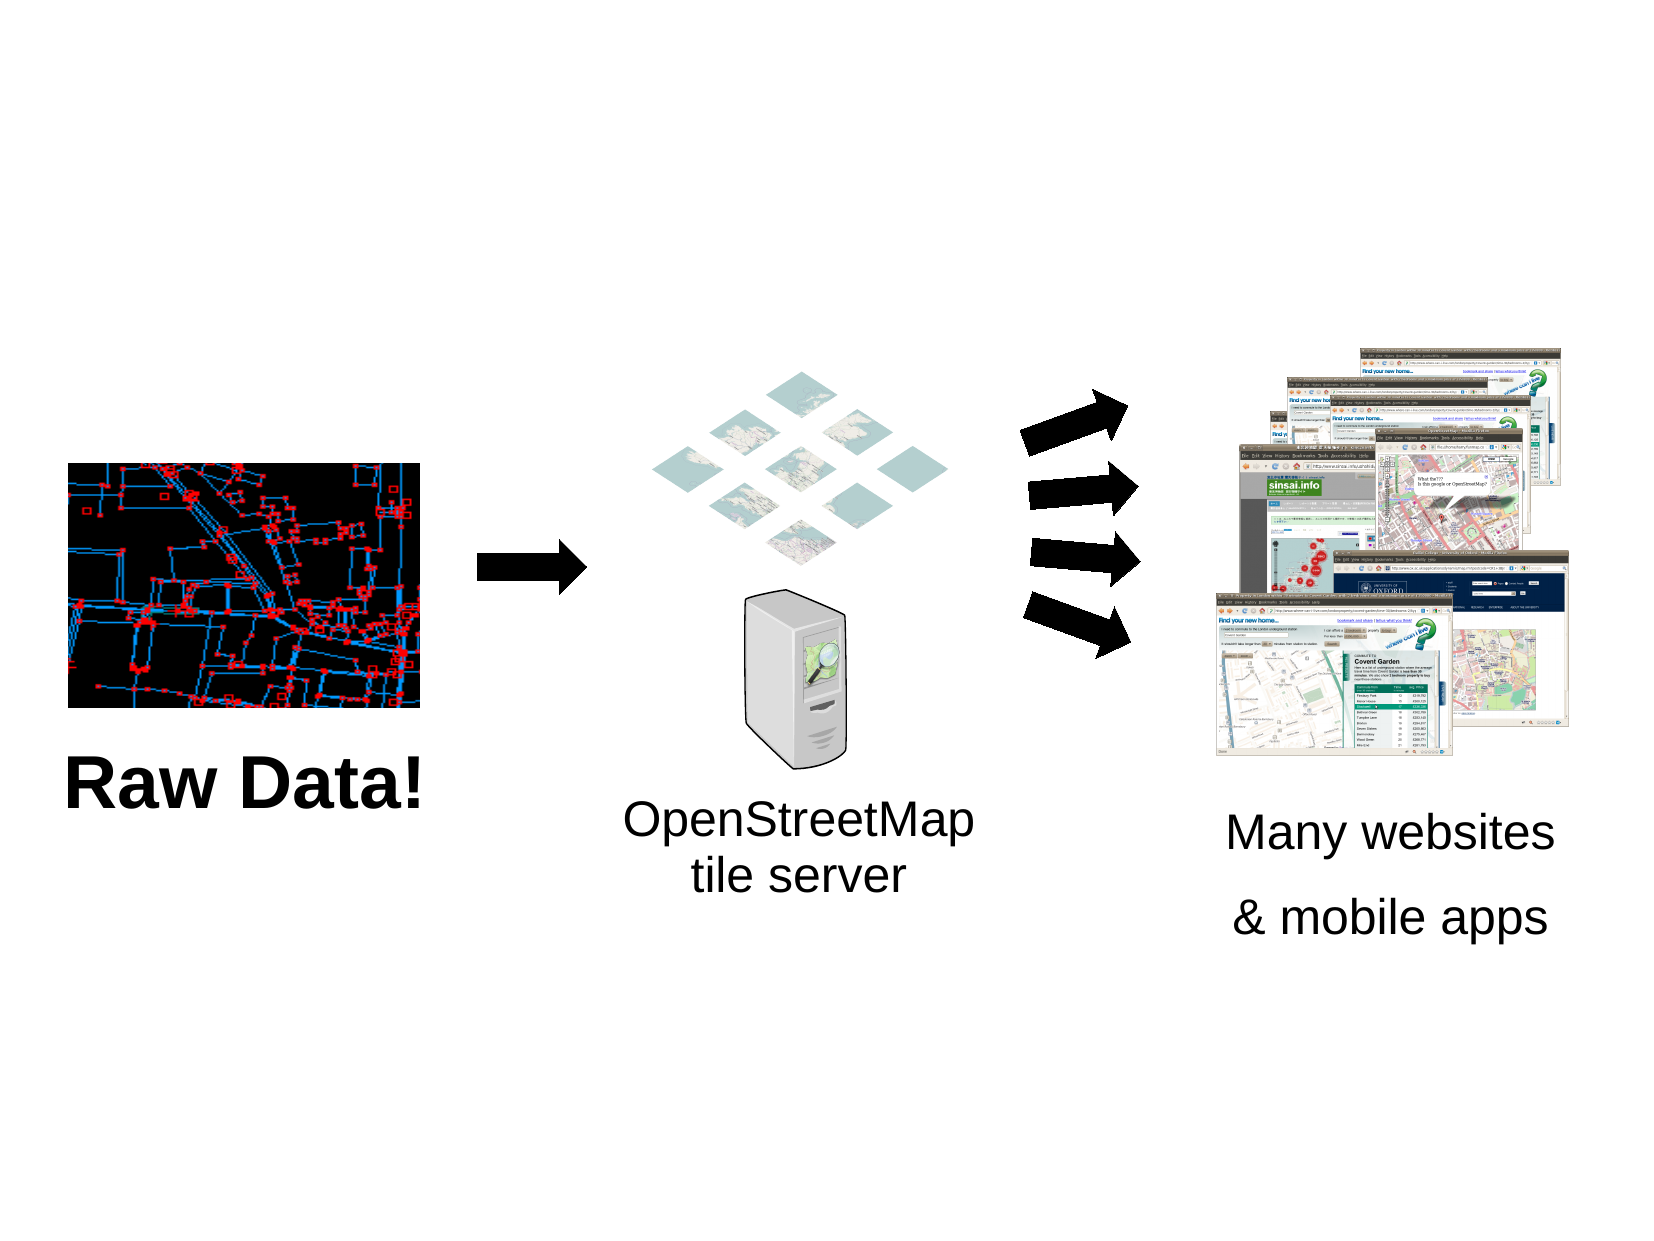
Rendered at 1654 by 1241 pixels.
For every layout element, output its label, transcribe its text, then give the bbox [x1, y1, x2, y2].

list Many websites & mobile apps [1207, 804, 1574, 946]
list OpenStreetMap tile server [615, 791, 983, 924]
text_box [1020, 389, 1128, 457]
text_box [477, 539, 587, 595]
text_box [1028, 461, 1139, 516]
picture [742, 587, 849, 771]
text_box [1030, 531, 1141, 587]
list Raw Data! [51, 740, 439, 873]
picture [649, 366, 954, 575]
picture [68, 463, 420, 708]
text_box [1023, 591, 1131, 659]
picture [1216, 348, 1569, 756]
